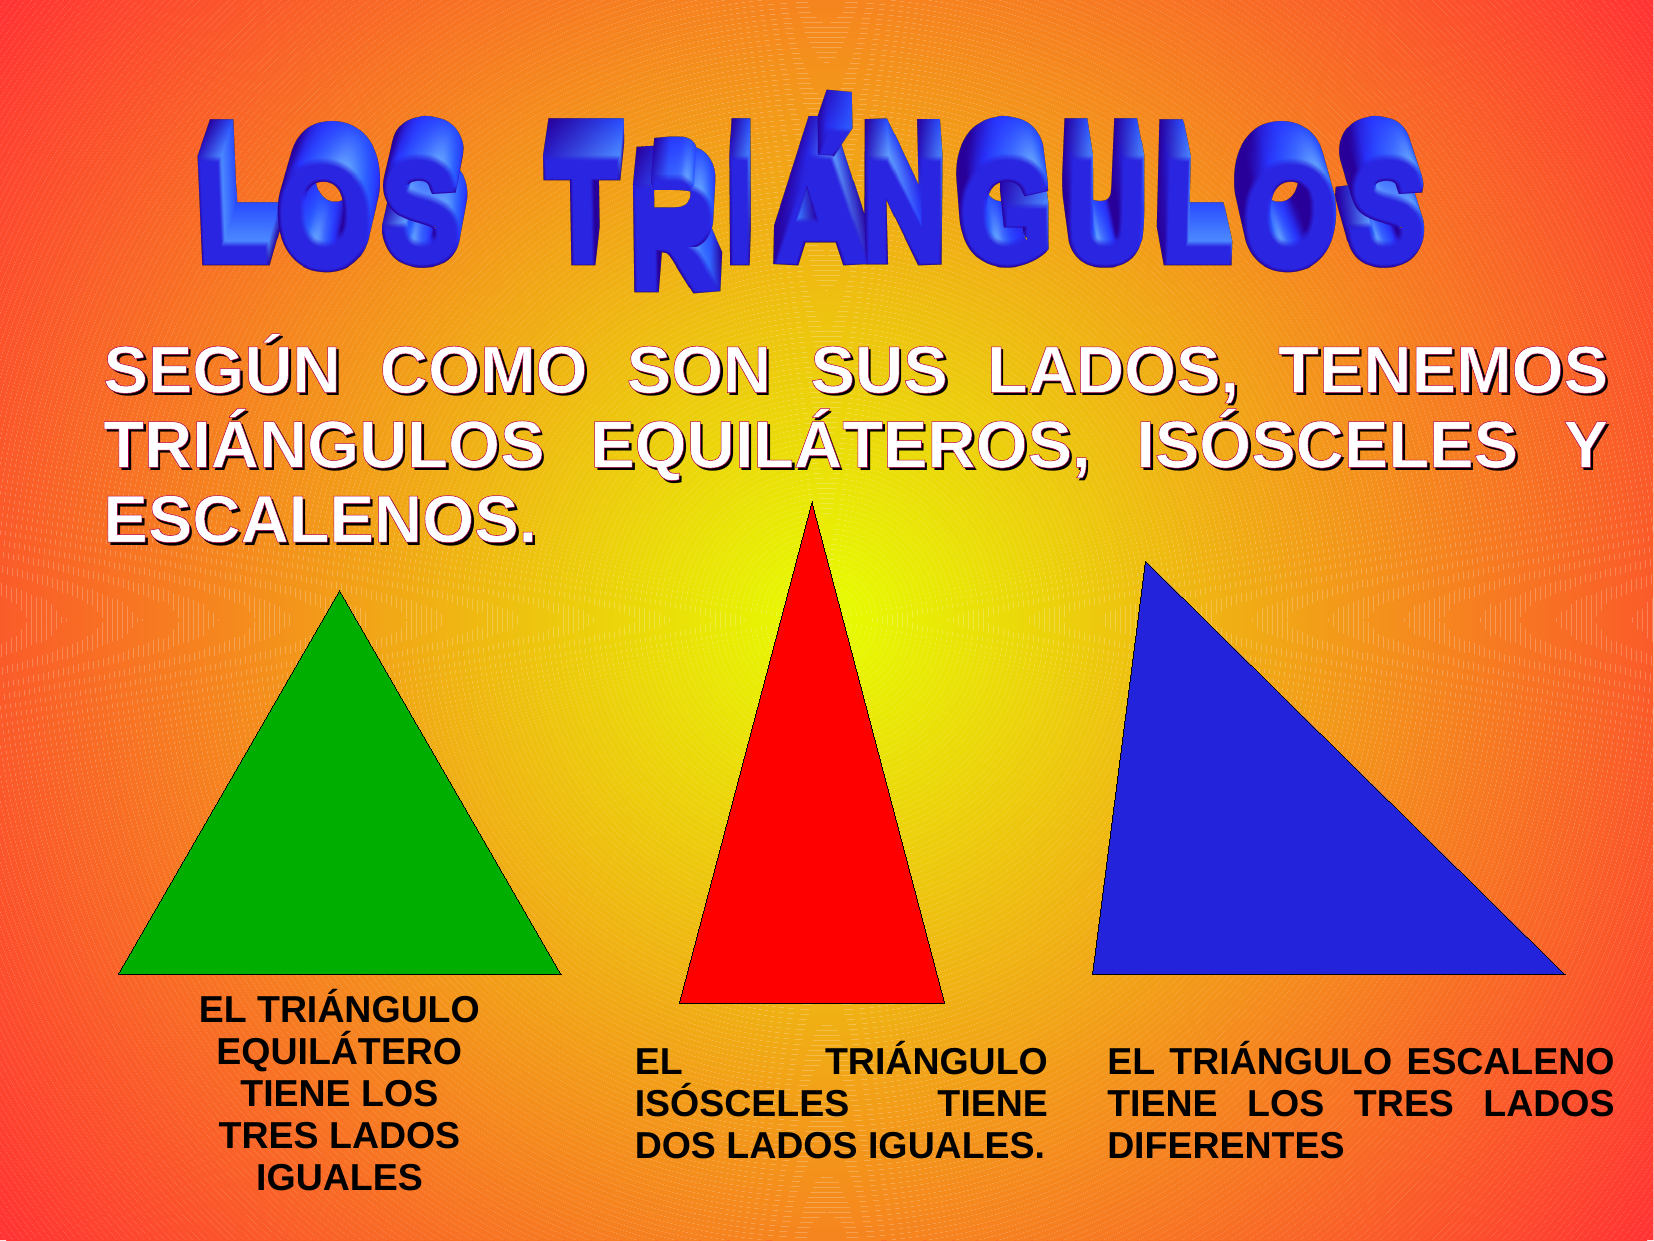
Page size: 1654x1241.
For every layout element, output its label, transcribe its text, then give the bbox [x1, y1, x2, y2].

text_box [118, 590, 562, 975]
text_box [679, 501, 945, 1004]
text_box EL TRIÁNGULO EQUILÁTERO TIENE LOS TRES LADOS IGUALES [177, 981, 502, 1207]
text_box [1092, 561, 1566, 975]
text_box SEGÚN COMO SON SUS LADOS, TENEMOS TRIÁNGULOS EQUILÁTEROS, ISÓSCELES Y ESCALENOS. [88, 324, 1625, 564]
text_box EL TRIÁNGULO ISÓSCELES TIENE DOS LADOS IGUALES. [620, 1033, 1063, 1175]
text_box EL TRIÁNGULO ESCALENO TIENE LOS TRES LADOS DIFERENTES [1092, 1033, 1630, 1175]
